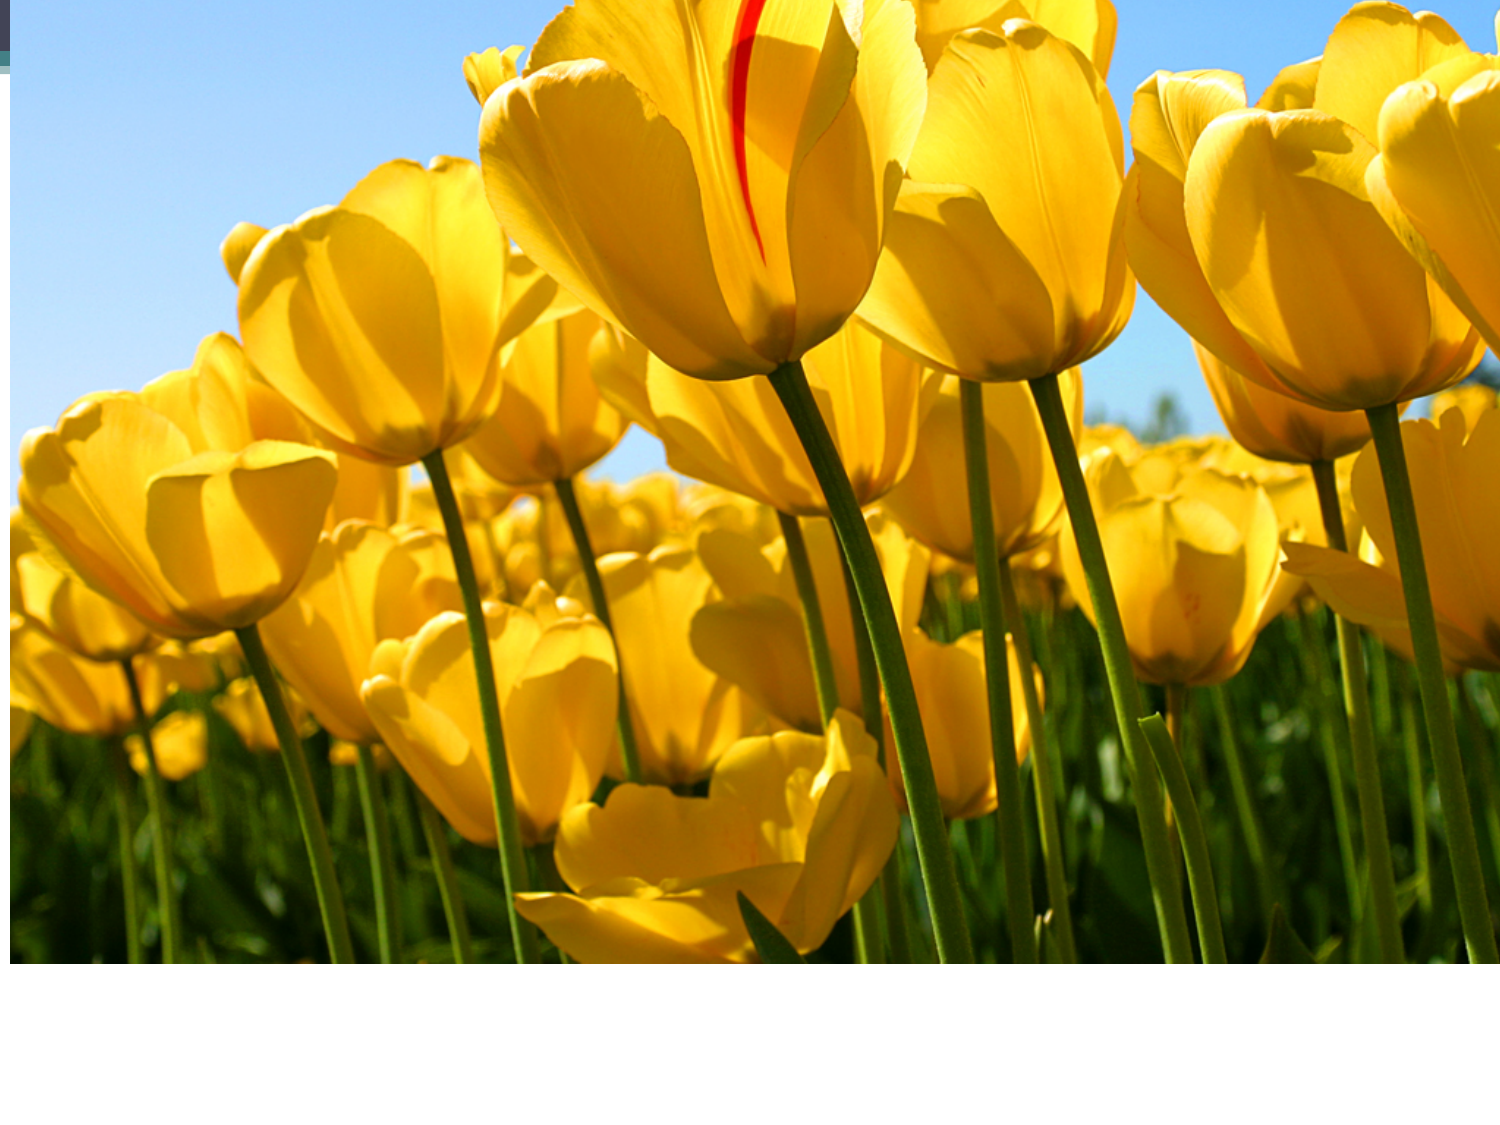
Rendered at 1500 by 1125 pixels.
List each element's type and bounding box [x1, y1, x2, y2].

picture [10, 0, 1500, 964]
